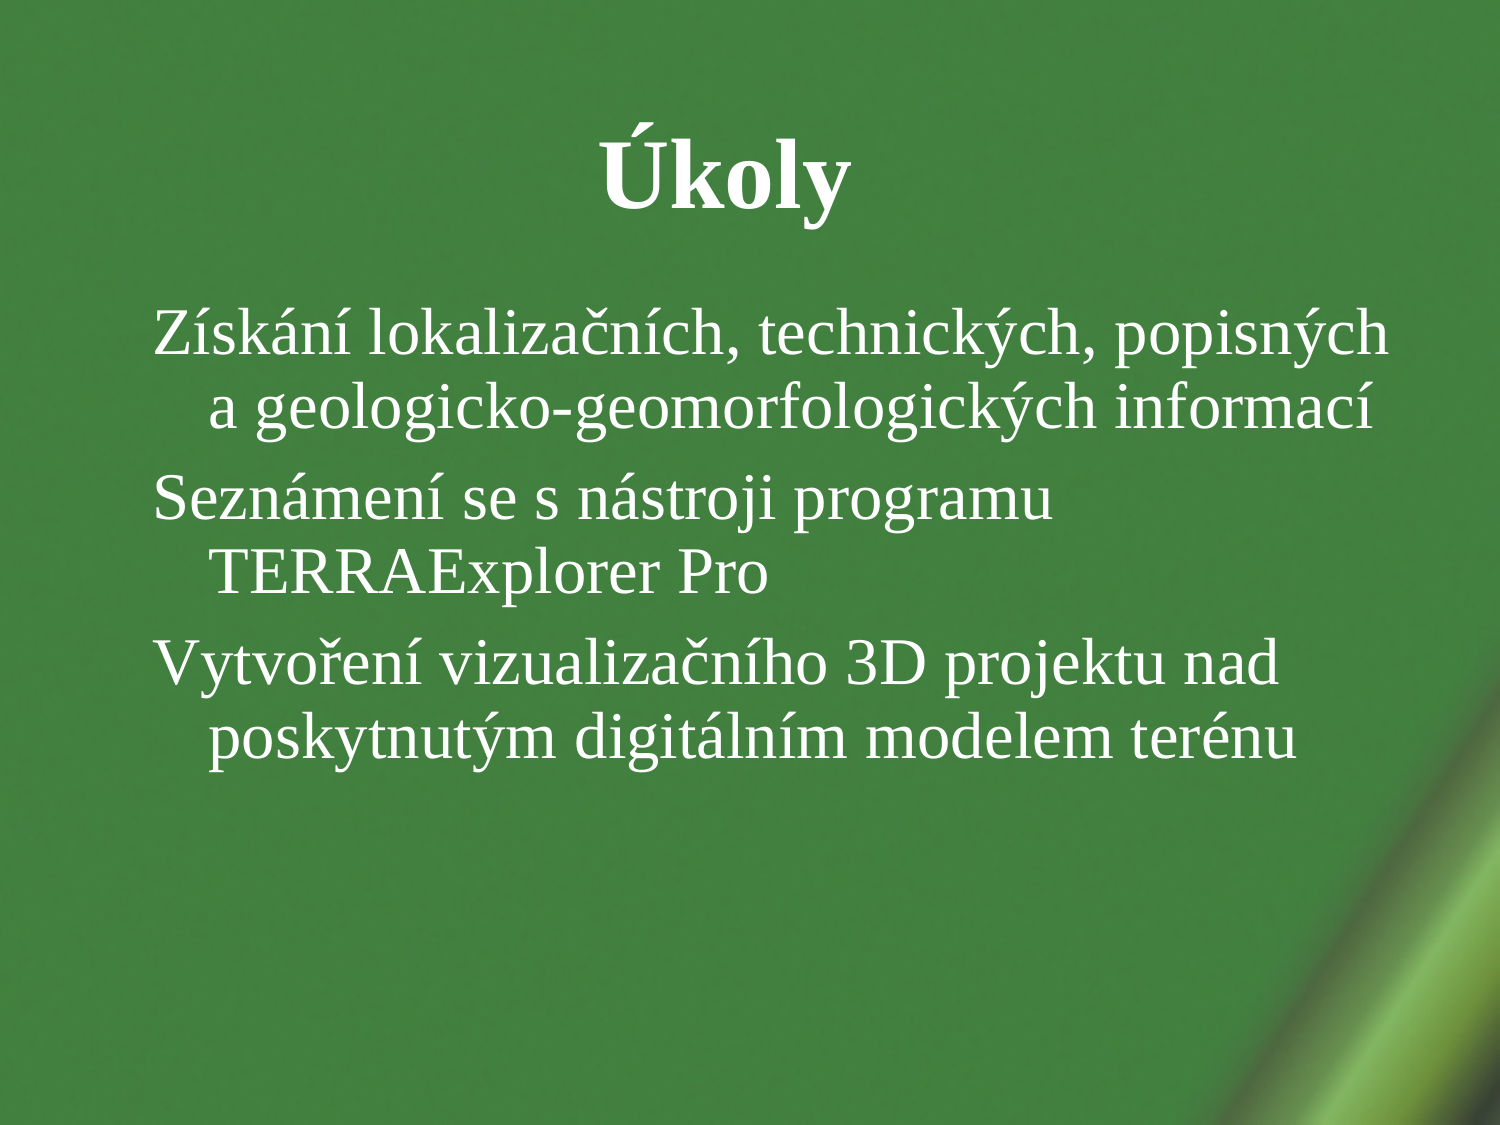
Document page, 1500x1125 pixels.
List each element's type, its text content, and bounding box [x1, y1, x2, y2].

list Získání lokalizačních, technických, popisných a geologicko-geomorfologických informací Seznámení se s nástroji programu TERRAExplorer Pro Vytvoření vizualizačního 3D projektu nad poskytnutým digitálním modelem terénu [137, 287, 1426, 988]
picture [0, 0, 1500, 1125]
title Úkoly [199, 99, 1275, 251]
